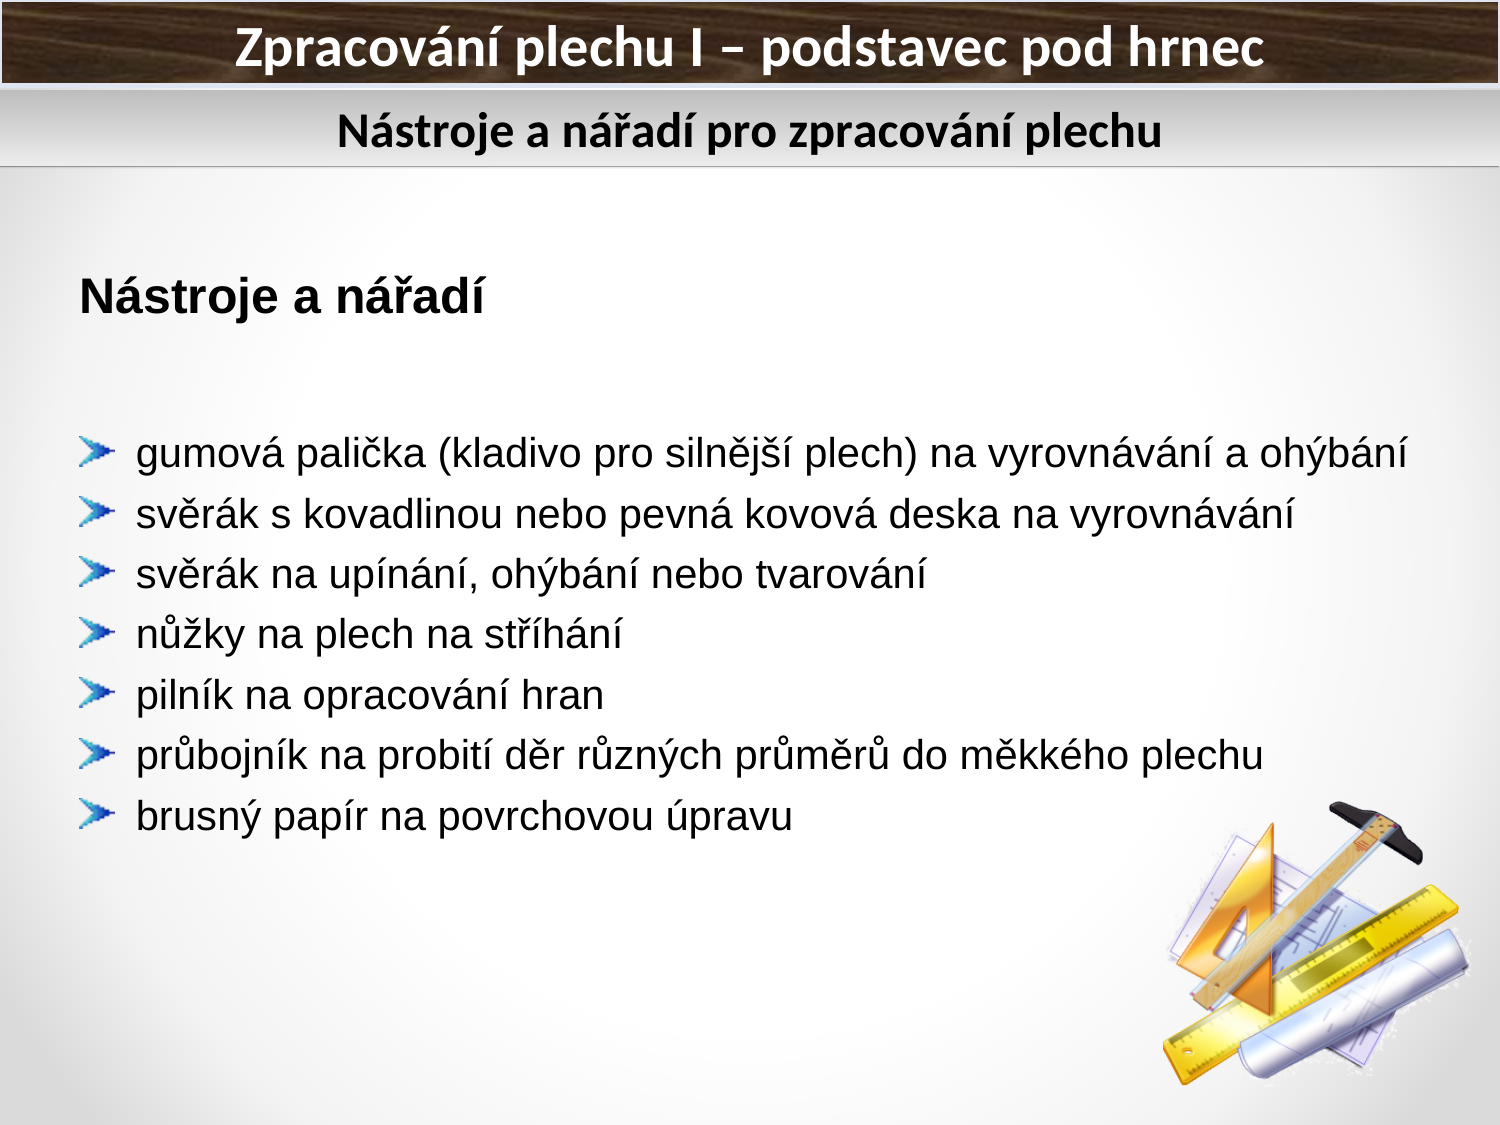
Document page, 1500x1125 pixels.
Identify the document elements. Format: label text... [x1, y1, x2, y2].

text_box Zpracování plechu I – podstavec pod hrnec [0, 0, 1500, 86]
picture [0, 166, 1500, 1125]
text_box gumová palička (kladivo pro silnější plech) na vyrovnávání a ohýbání svěrák s kovadlinou nebo pevná kovová deska na vyrovnávání svěrák na upínání, ohýbání nebo tvarování nůžky na plech na stříhání pilník na opracování hran průbojník na probití děr různých průměrů do měkkého plechu brusný papír na povrchovou úpravu [64, 418, 1471, 897]
text_box Nástroje a nářadí pro zpracování plechu [0, 90, 1500, 166]
text_box Nástroje a nářadí [64, 255, 1436, 331]
picture [0, 86, 1500, 90]
